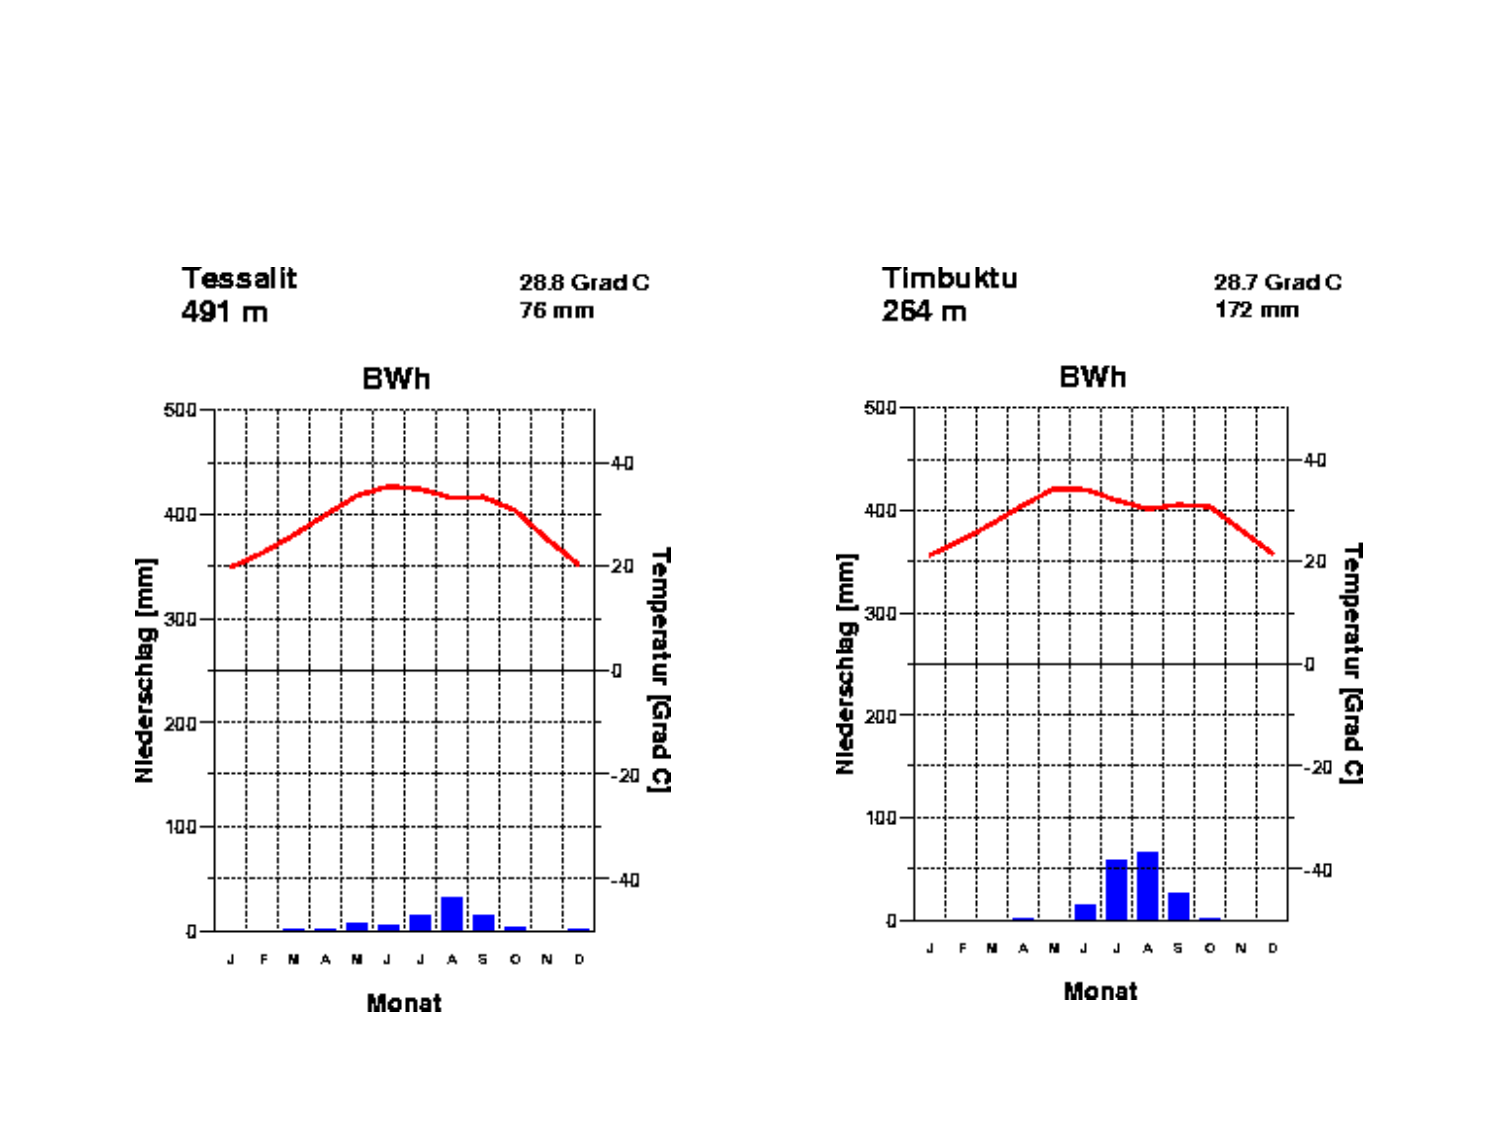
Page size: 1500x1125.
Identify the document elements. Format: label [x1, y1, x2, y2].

picture [836, 267, 1363, 1000]
picture [135, 267, 671, 1012]
